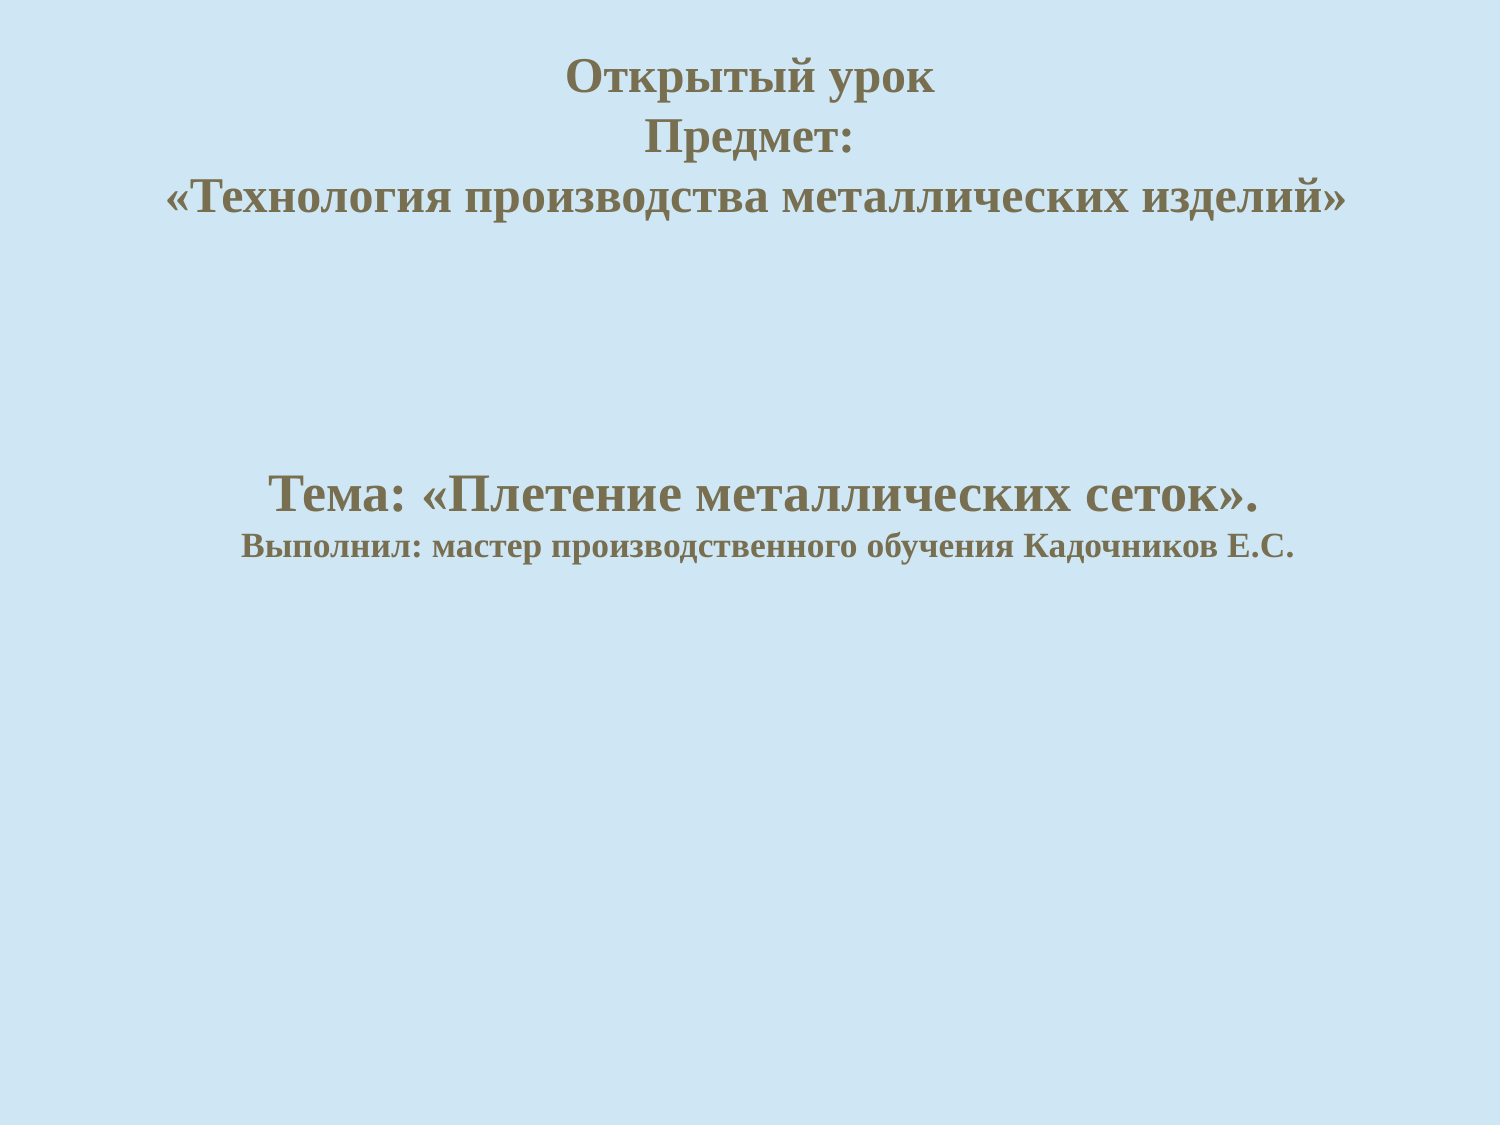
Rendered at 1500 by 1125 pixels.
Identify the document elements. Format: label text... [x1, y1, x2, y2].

title Открытый урок Предмет: «Технология производства металлических изделий» [112, 35, 1388, 258]
subtitle Тема: «Плетение металлических сеток». Выполнил: мастер производственного обучения Кадочников Е.С. [146, 339, 1382, 567]
